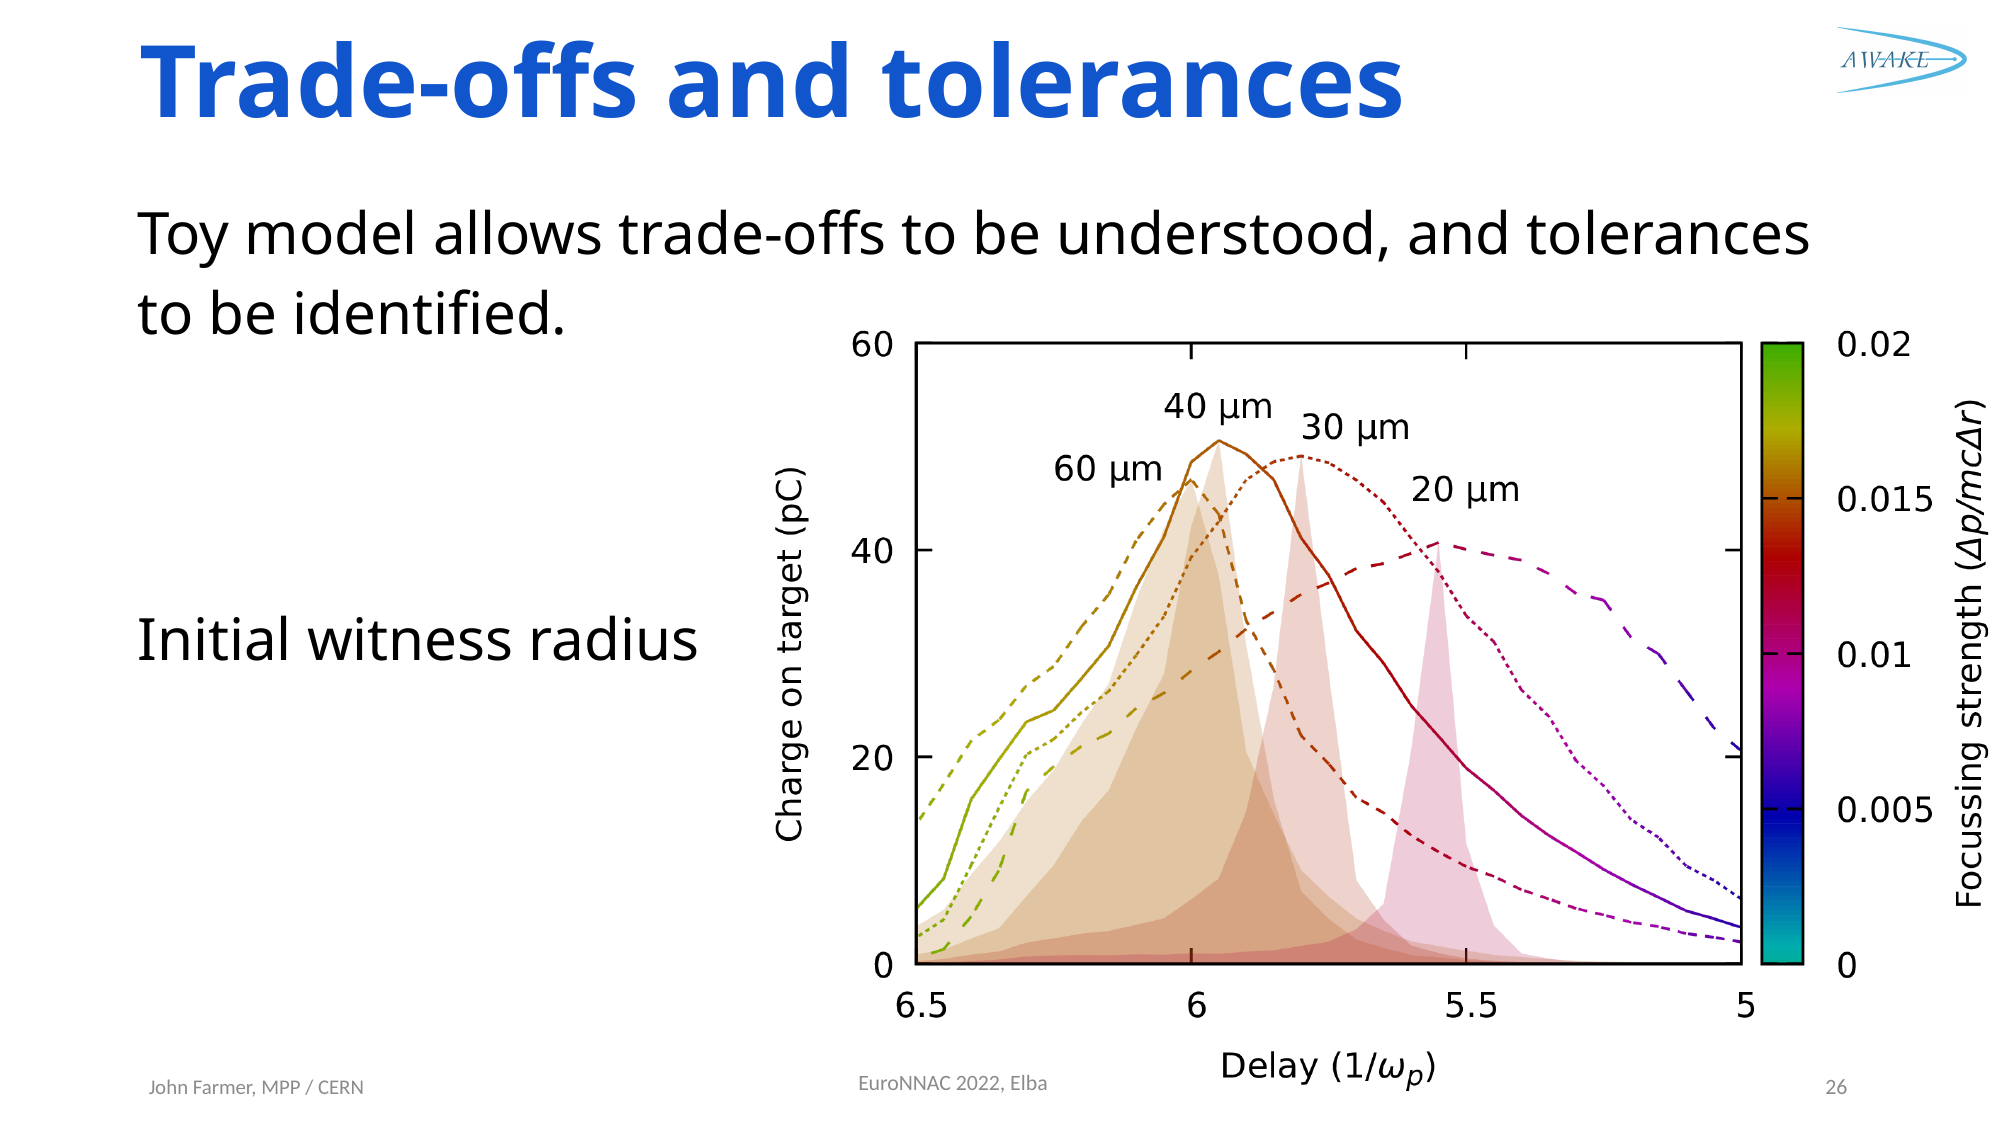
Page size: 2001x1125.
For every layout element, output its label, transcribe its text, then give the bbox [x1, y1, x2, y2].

title Trade-offs and tolerances [139, 10, 1759, 147]
list Toy model allows trade-offs to be understood, and tolerances to be identified. Initial witness radius [137, 192, 1863, 1028]
picture [1837, 27, 1967, 93]
picture [738, 310, 2000, 1093]
